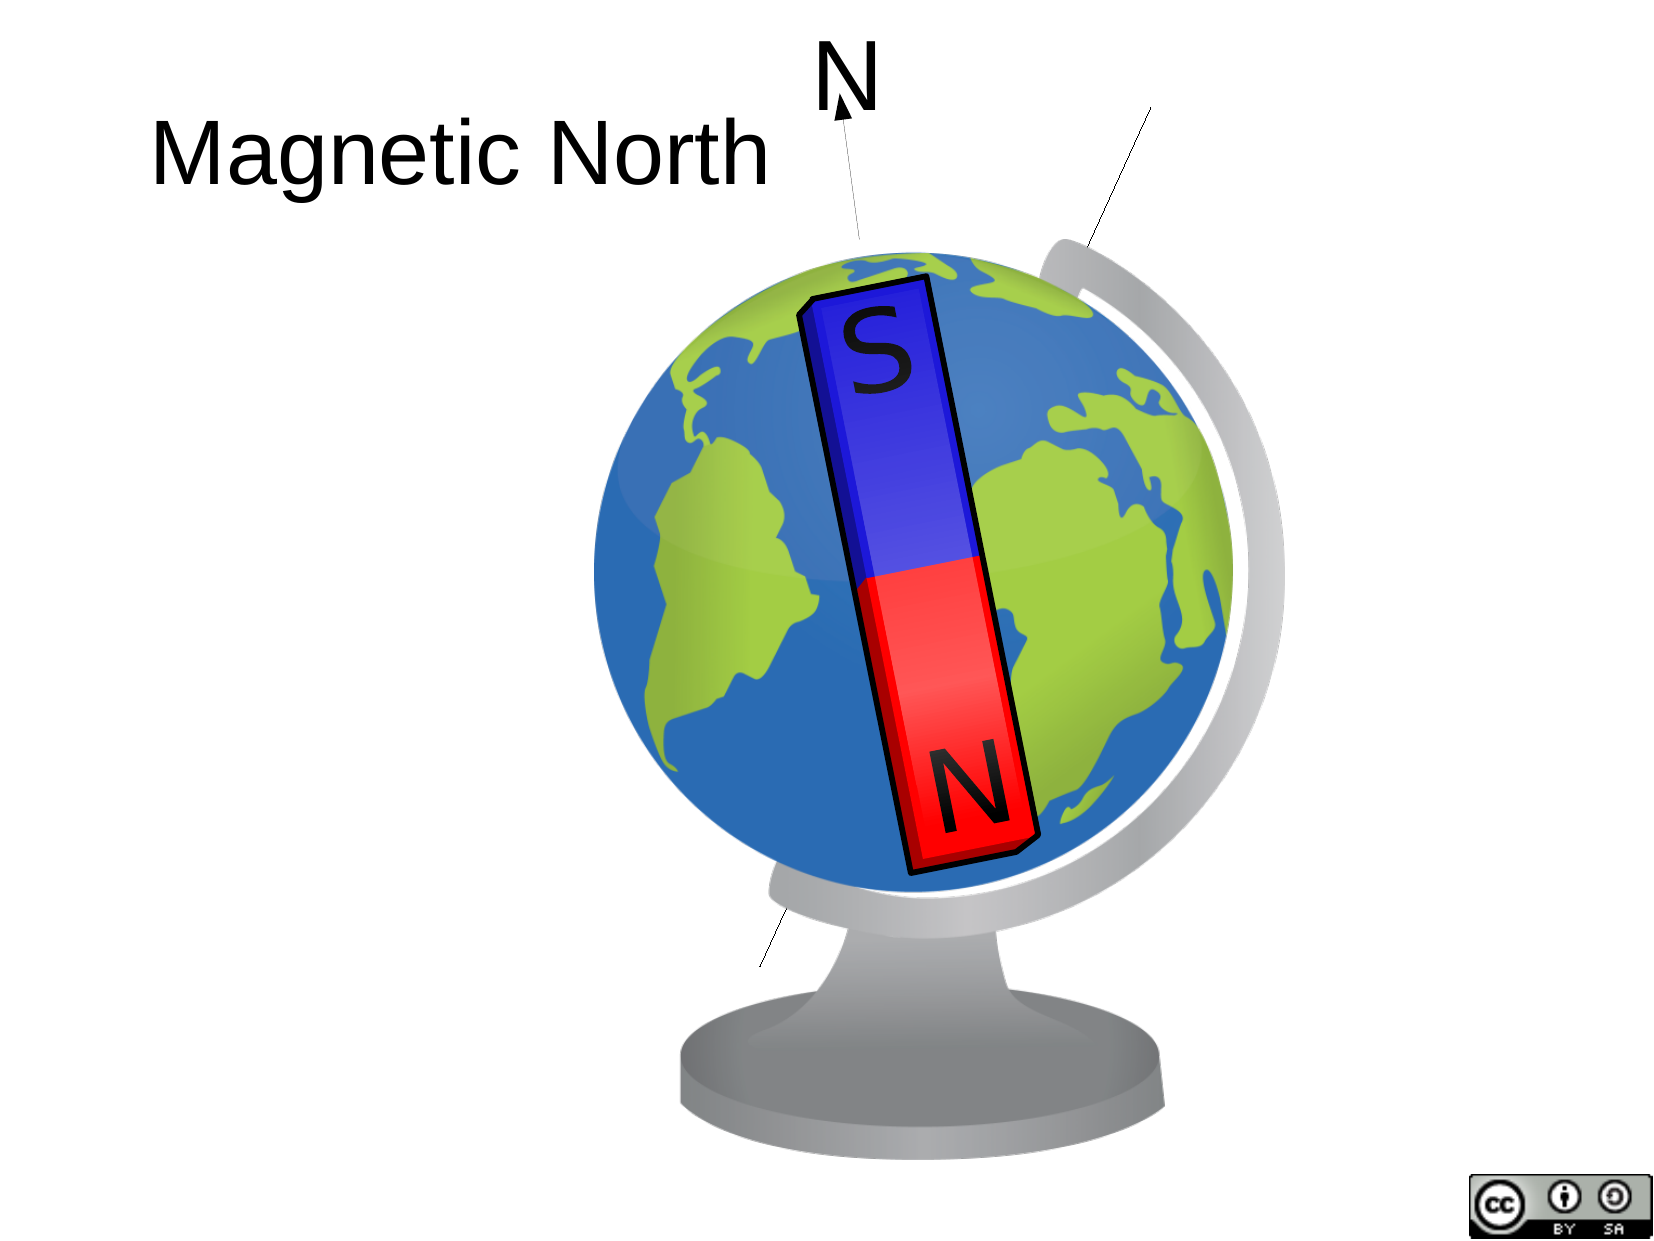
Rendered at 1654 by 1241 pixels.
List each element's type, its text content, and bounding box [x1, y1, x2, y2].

picture [594, 239, 1285, 1160]
title Magnetic North [82, 49, 840, 257]
text_box N [796, 12, 899, 140]
picture [1469, 1174, 1653, 1239]
